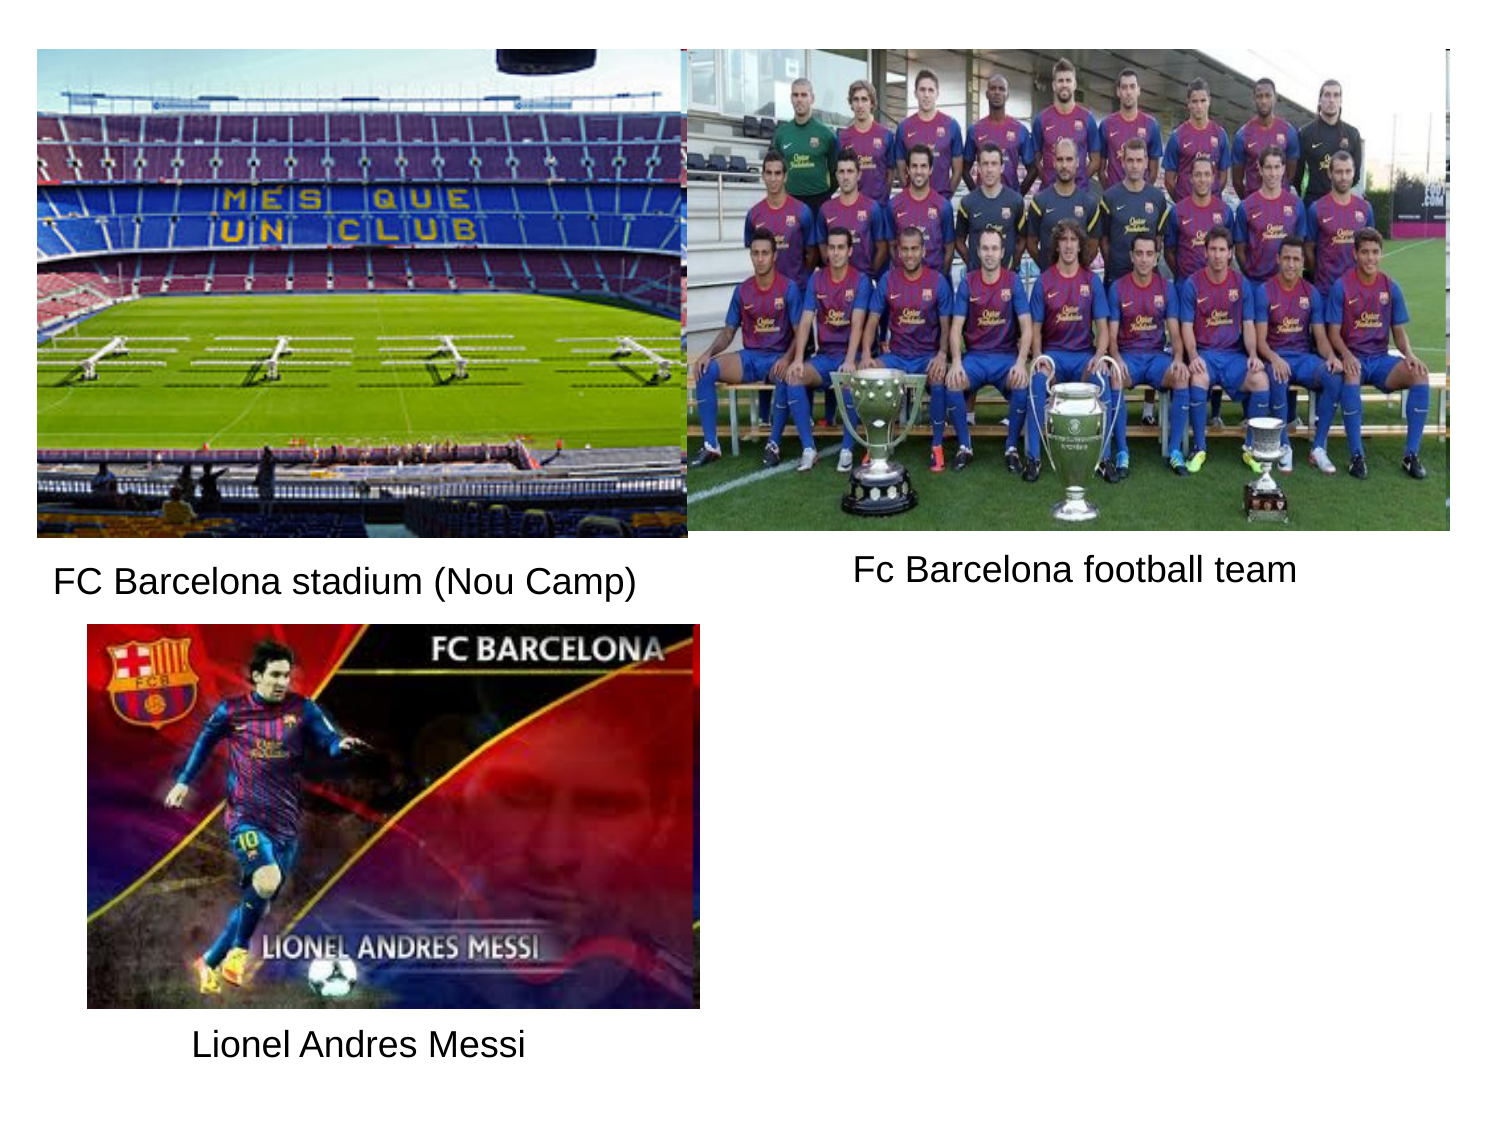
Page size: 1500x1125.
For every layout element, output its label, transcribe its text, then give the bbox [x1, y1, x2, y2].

text_box FC Barcelona stadium (Nou Camp) [38, 550, 663, 610]
picture [37, 49, 1450, 538]
picture [87, 624, 700, 1009]
text_box Fc Barcelona football team [837, 537, 1313, 598]
text_box Lionel Andres Messi [176, 1012, 552, 1073]
